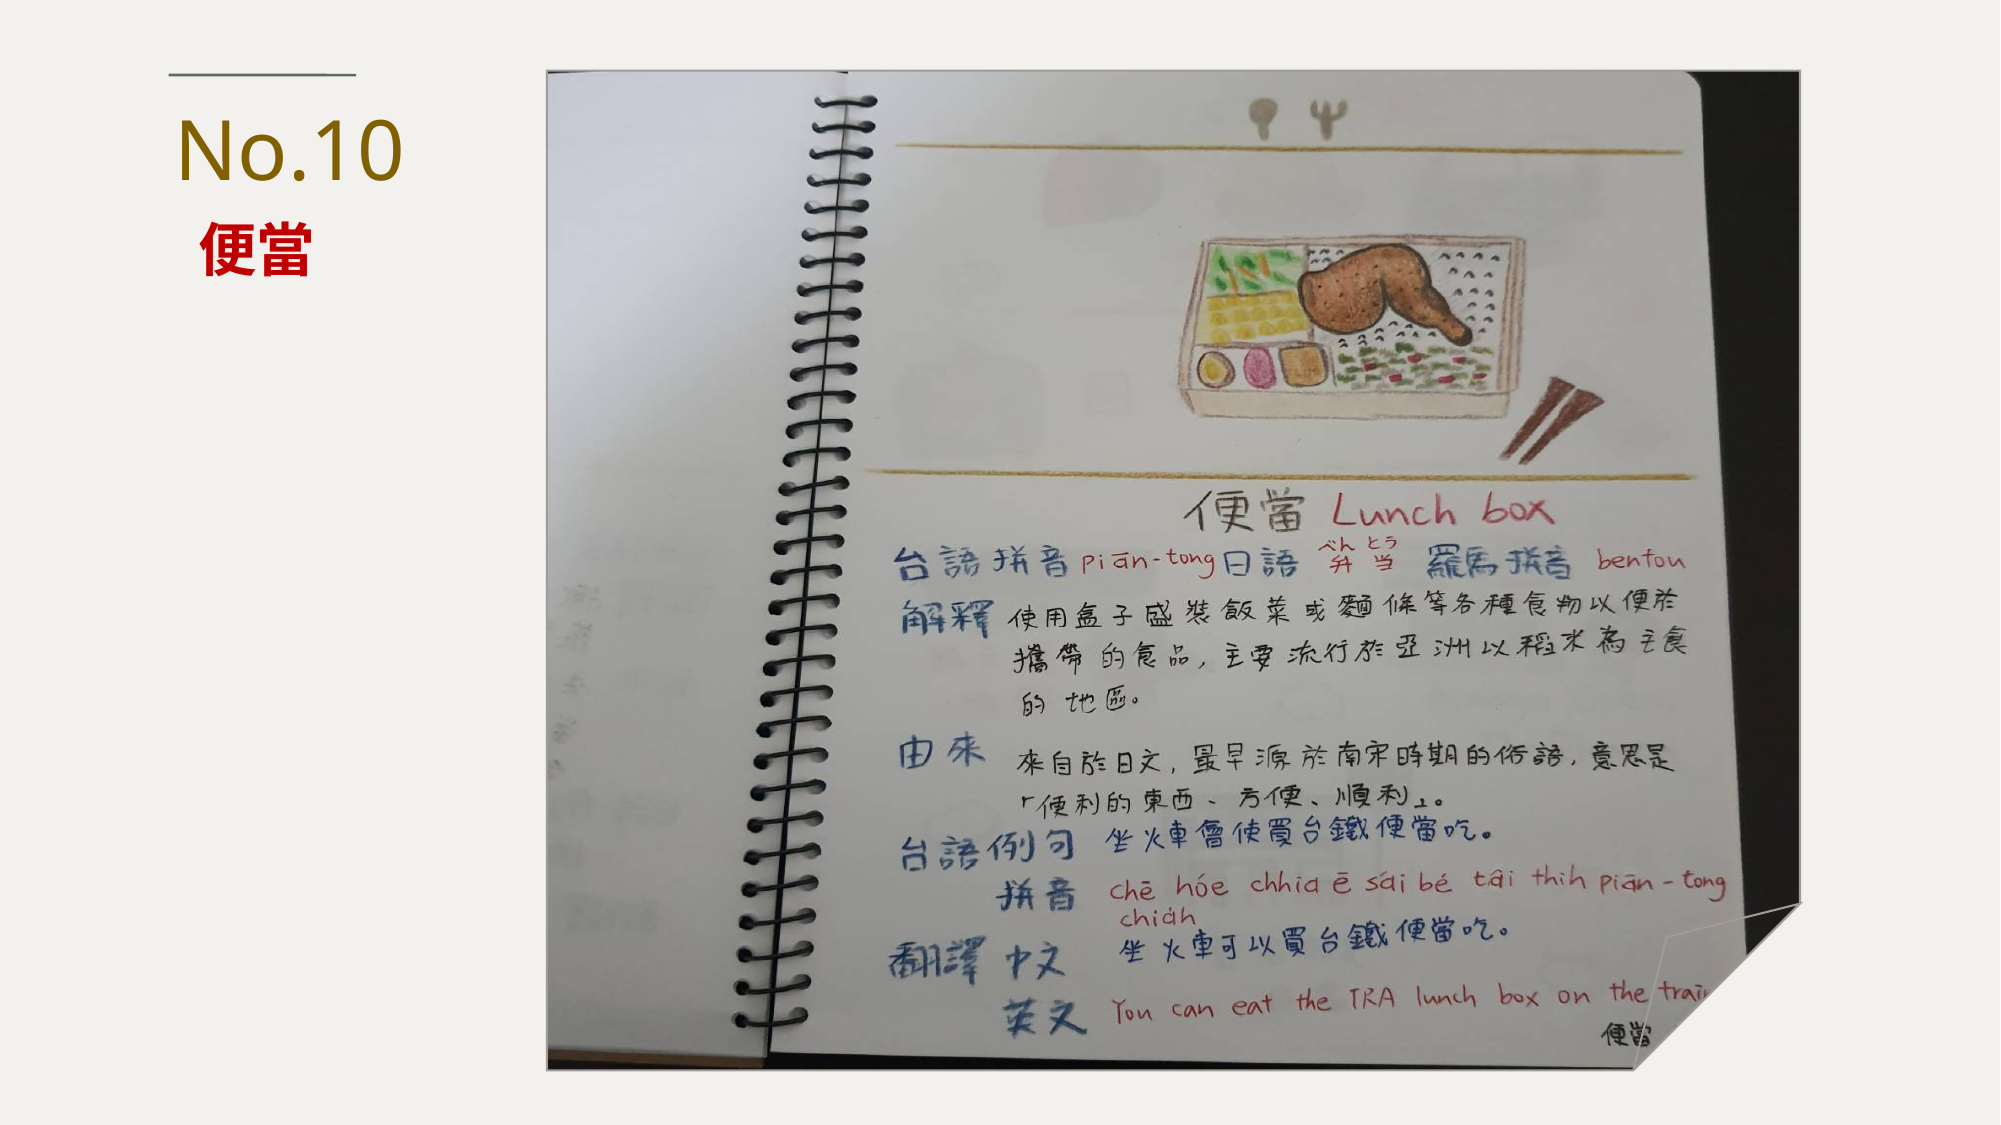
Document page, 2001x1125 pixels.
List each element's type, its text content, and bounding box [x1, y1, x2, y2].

text_box 便當 [183, 206, 342, 291]
text_box [546, 70, 1801, 1071]
text_box No.10 [159, 90, 524, 205]
